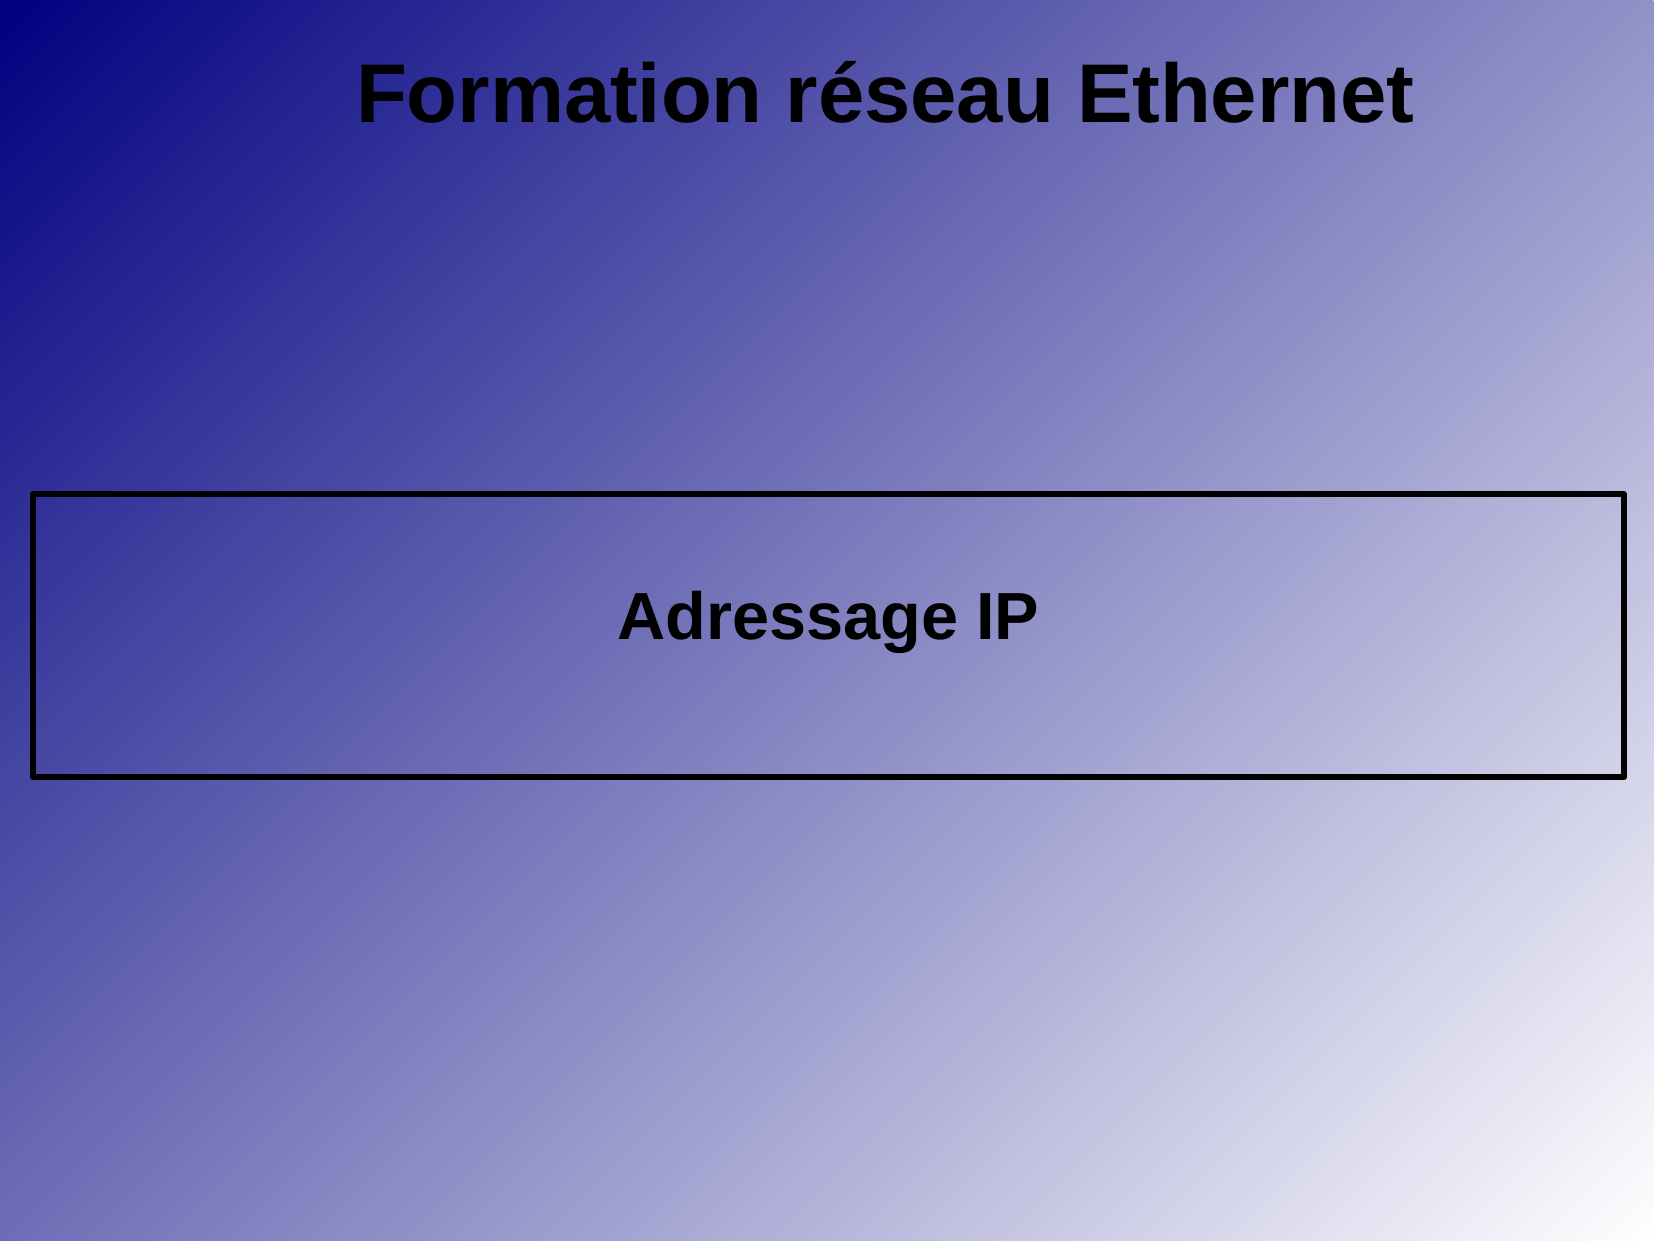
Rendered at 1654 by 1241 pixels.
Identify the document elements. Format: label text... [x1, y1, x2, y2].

text_box Adressage IP [33, 494, 1625, 778]
text_box Formation réseau Ethernet [324, 39, 1447, 148]
